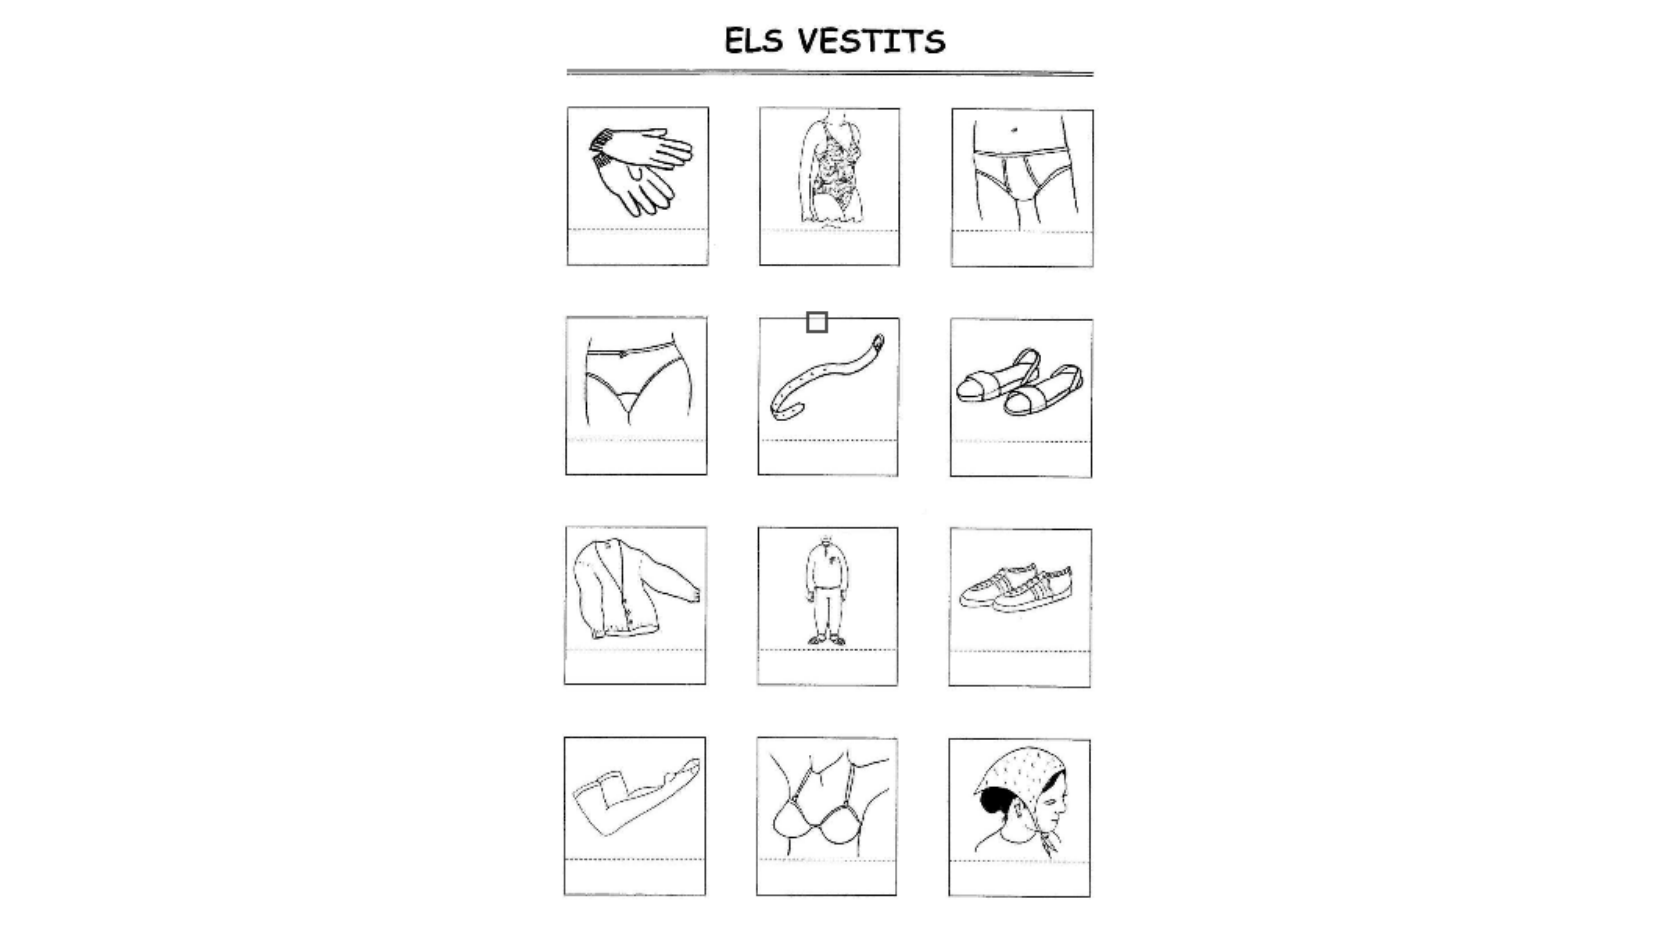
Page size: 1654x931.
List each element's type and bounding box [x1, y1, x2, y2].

picture [550, 16, 1102, 912]
